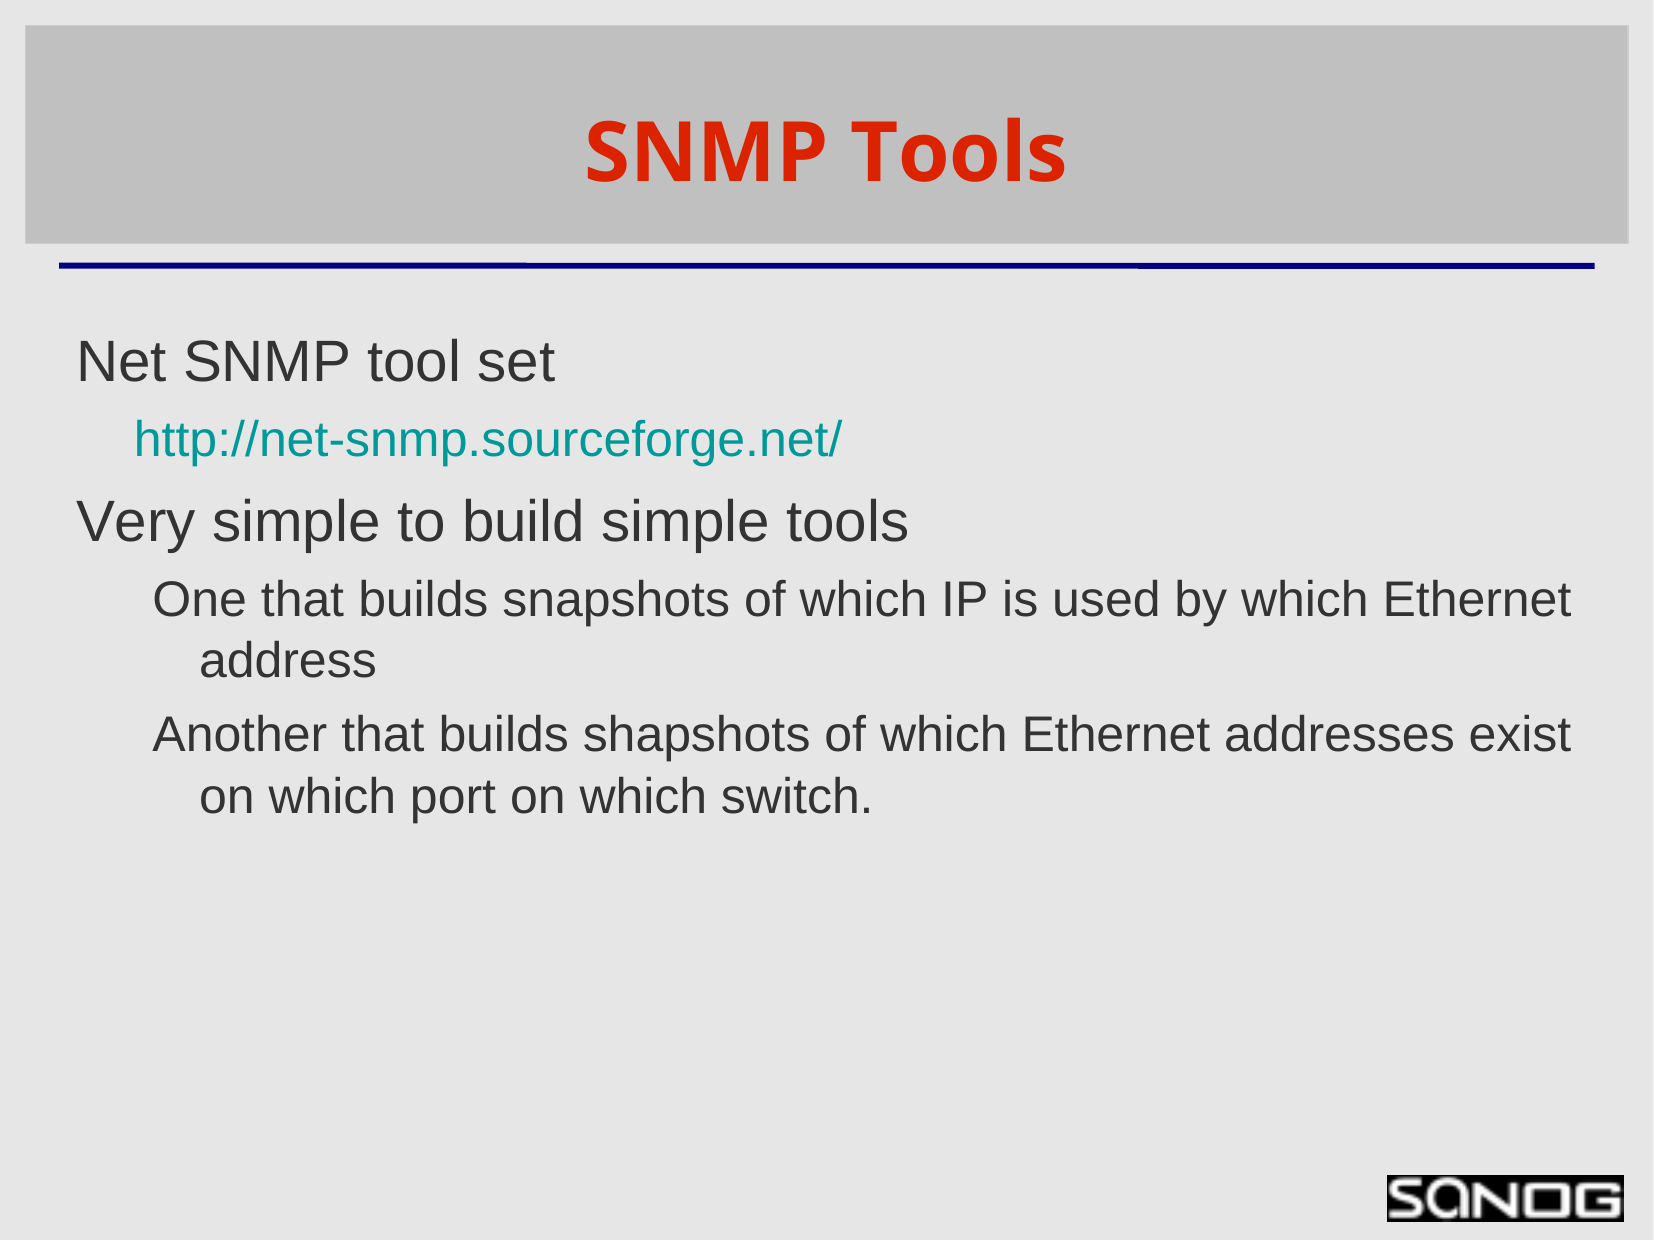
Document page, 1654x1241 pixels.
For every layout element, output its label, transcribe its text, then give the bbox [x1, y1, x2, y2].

picture [1387, 1175, 1624, 1222]
list Net SNMP tool set http://net-snmp.sourceforge.net/ Very simple to build simple tools One that builds snapshots of which IP is used by which Ethernet address Another that builds shapshots of which Ethernet addresses exist on which port on which switch. [59, 322, 1593, 1116]
title SNMP Tools [121, 53, 1532, 245]
